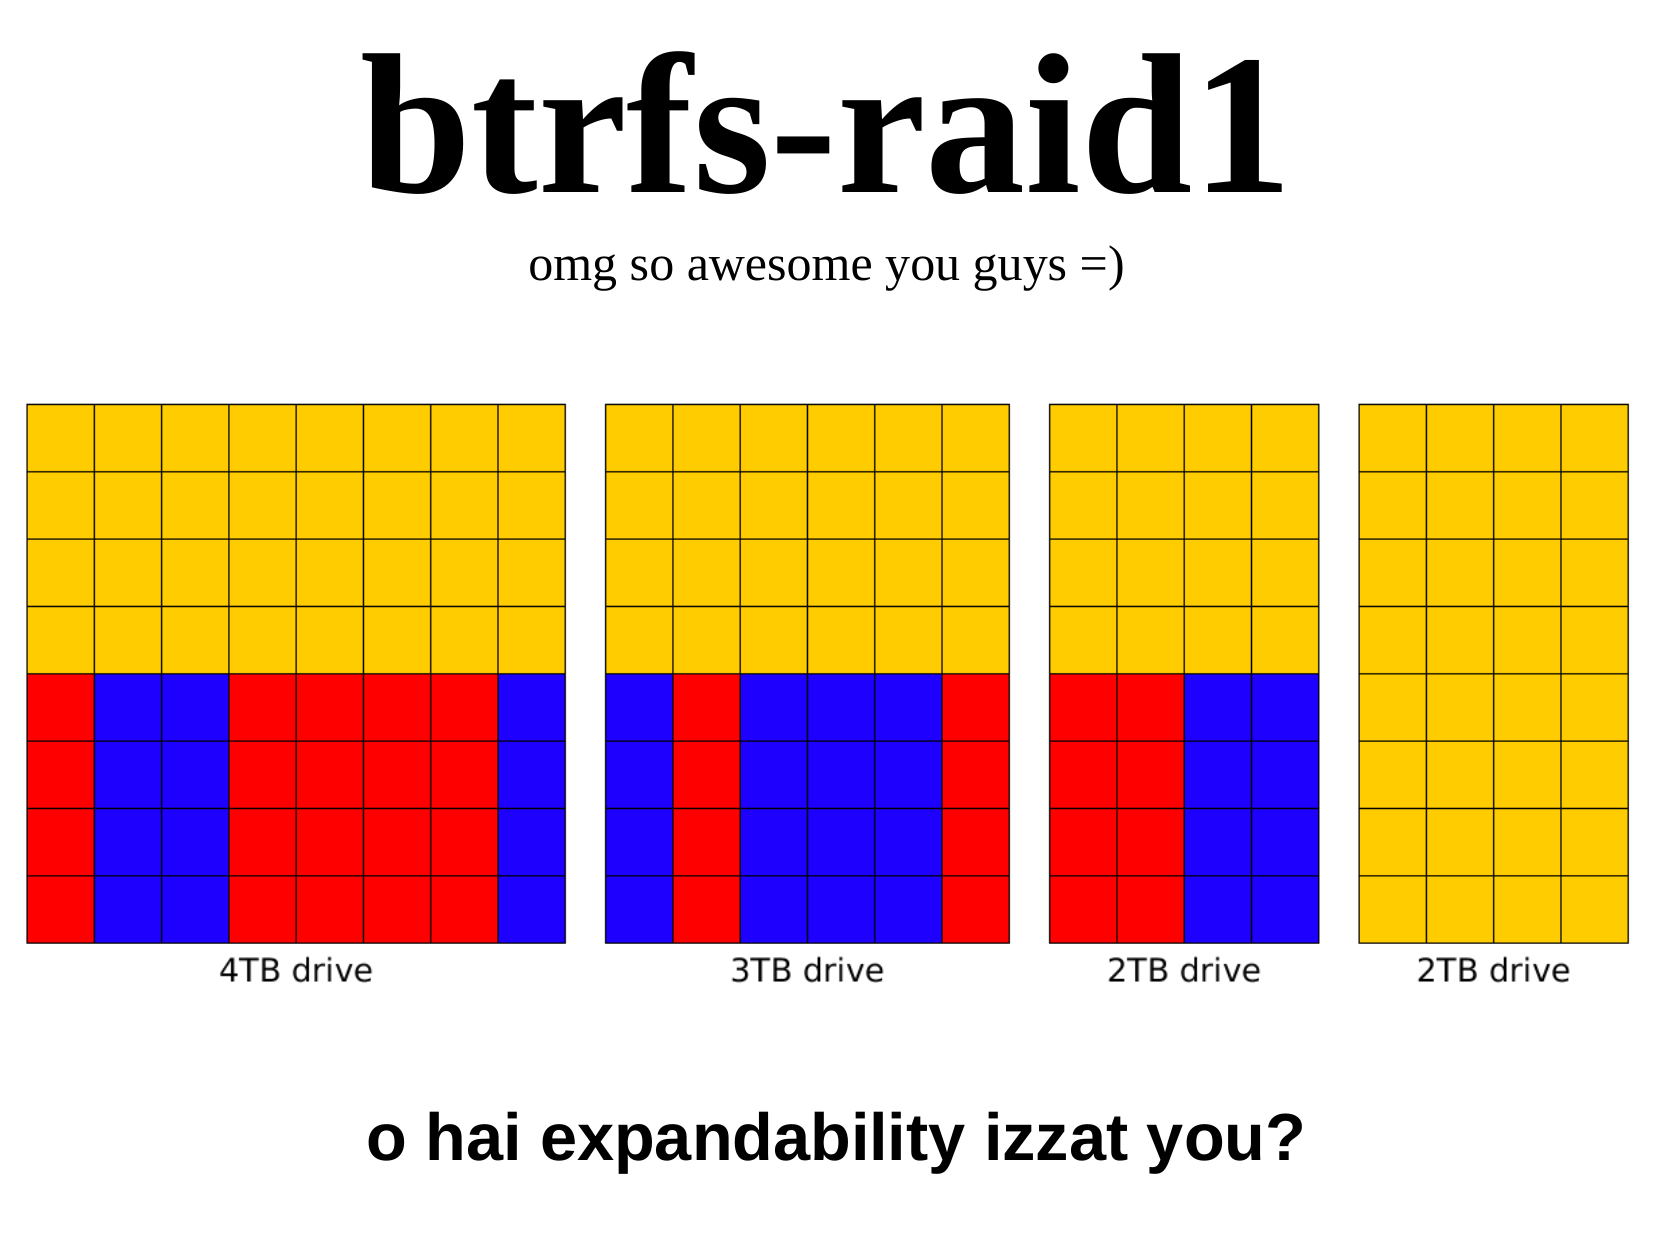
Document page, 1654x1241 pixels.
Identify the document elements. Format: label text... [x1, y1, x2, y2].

title btrfs-raid1 omg so awesome you guys =) [0, 14, 1654, 292]
table_header o hai expandability izzat you? [15, 1050, 1635, 1230]
picture [1, 377, 1654, 1010]
